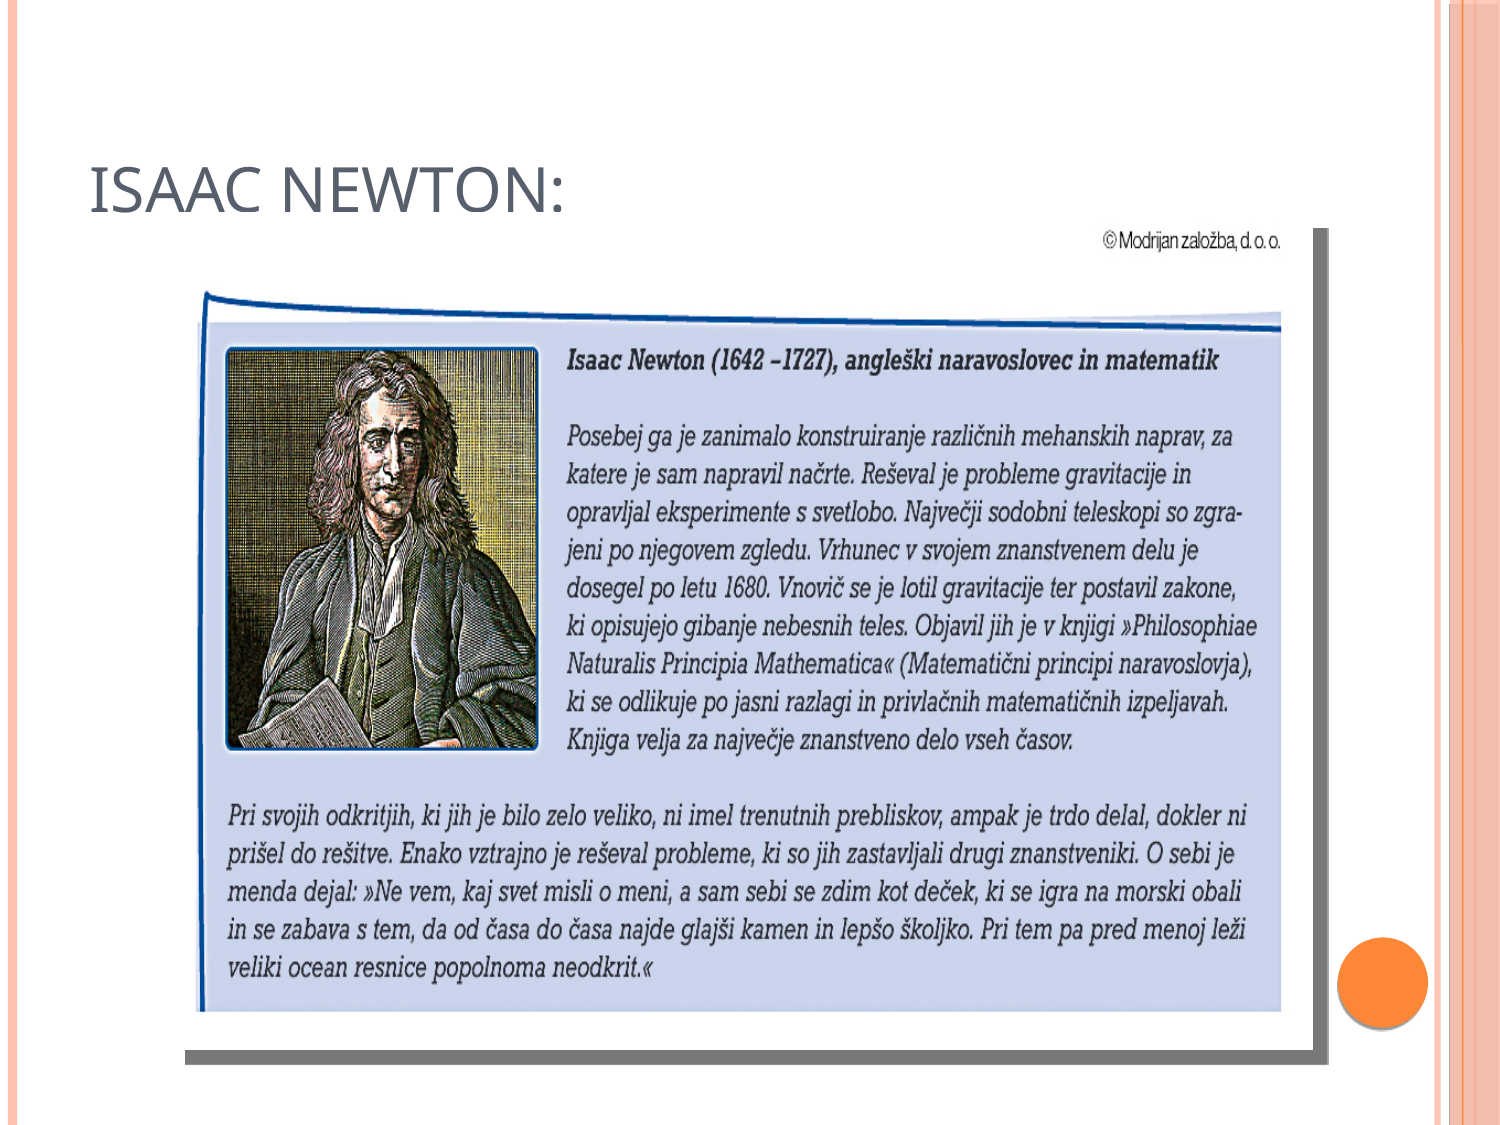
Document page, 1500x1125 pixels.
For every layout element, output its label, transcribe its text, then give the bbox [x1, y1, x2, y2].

title ISAAC NEWTON: [75, 45, 1300, 233]
picture [169, 212, 1313, 1050]
